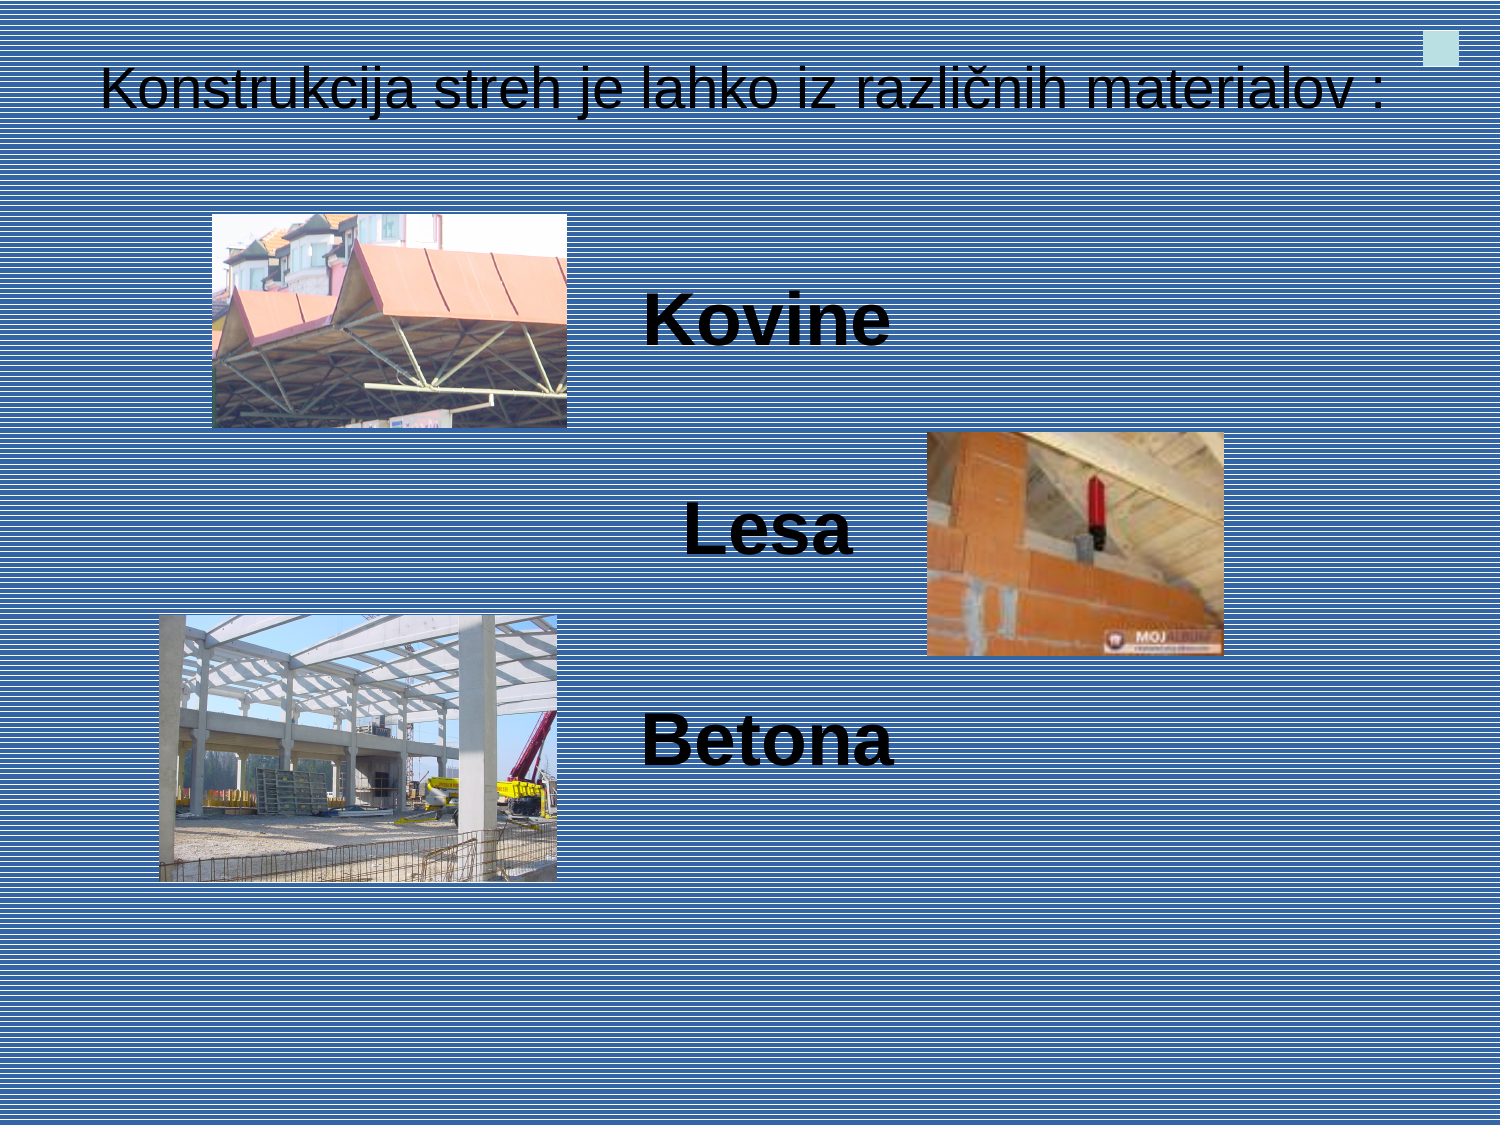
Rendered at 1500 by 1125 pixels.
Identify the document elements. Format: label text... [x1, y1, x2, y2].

picture [927, 432, 1224, 656]
text_box [1423, 31, 1459, 66]
picture [212, 214, 567, 428]
list Kovine Lesa Betona [100, 262, 1436, 1012]
list Konstrukcija streh je lahko iz različnih materialov : [64, 42, 1424, 138]
picture [159, 615, 557, 882]
